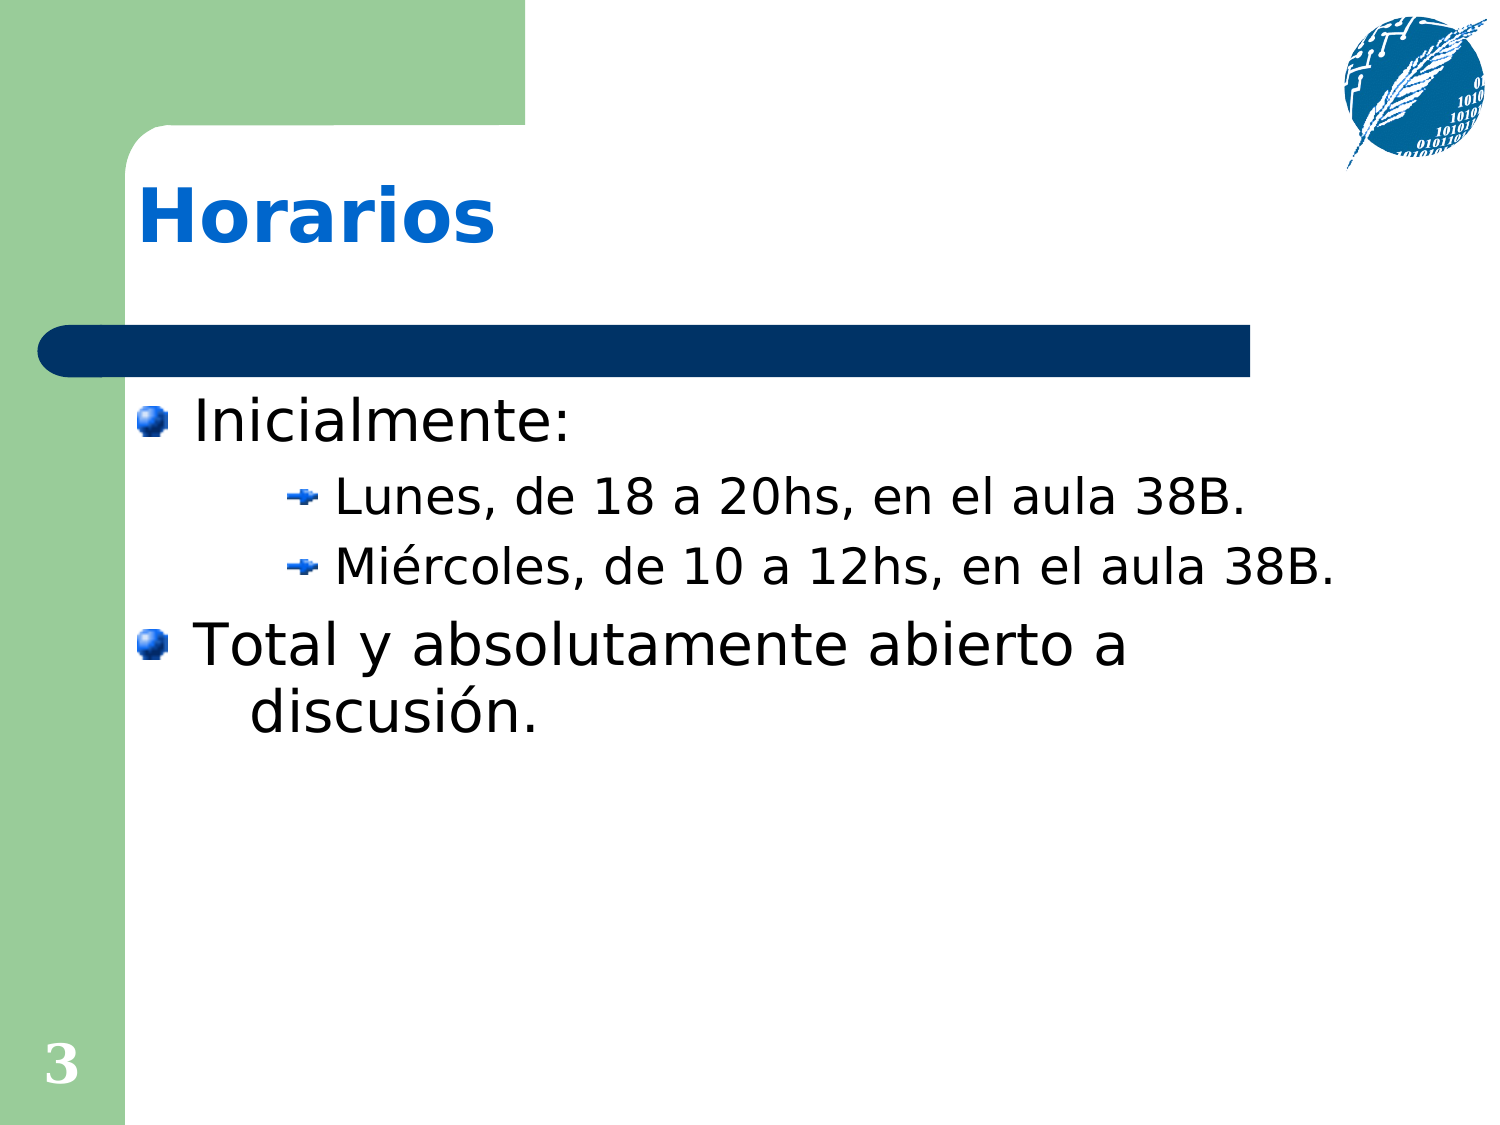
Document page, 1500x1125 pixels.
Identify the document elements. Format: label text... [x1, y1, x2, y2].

picture [1416, 140, 1425, 149]
title Horarios [136, 136, 1414, 301]
picture [1427, 138, 1431, 148]
picture [1341, 15, 1487, 172]
picture [1433, 139, 1440, 147]
picture [1436, 127, 1450, 136]
list Inicialmente: Lunes, de 18 a 20hs, en el aula 38B. Miércoles, de 10 a 12hs, en el aula 38B. Total y absolutamente abierto a discusión. [137, 387, 1400, 1045]
